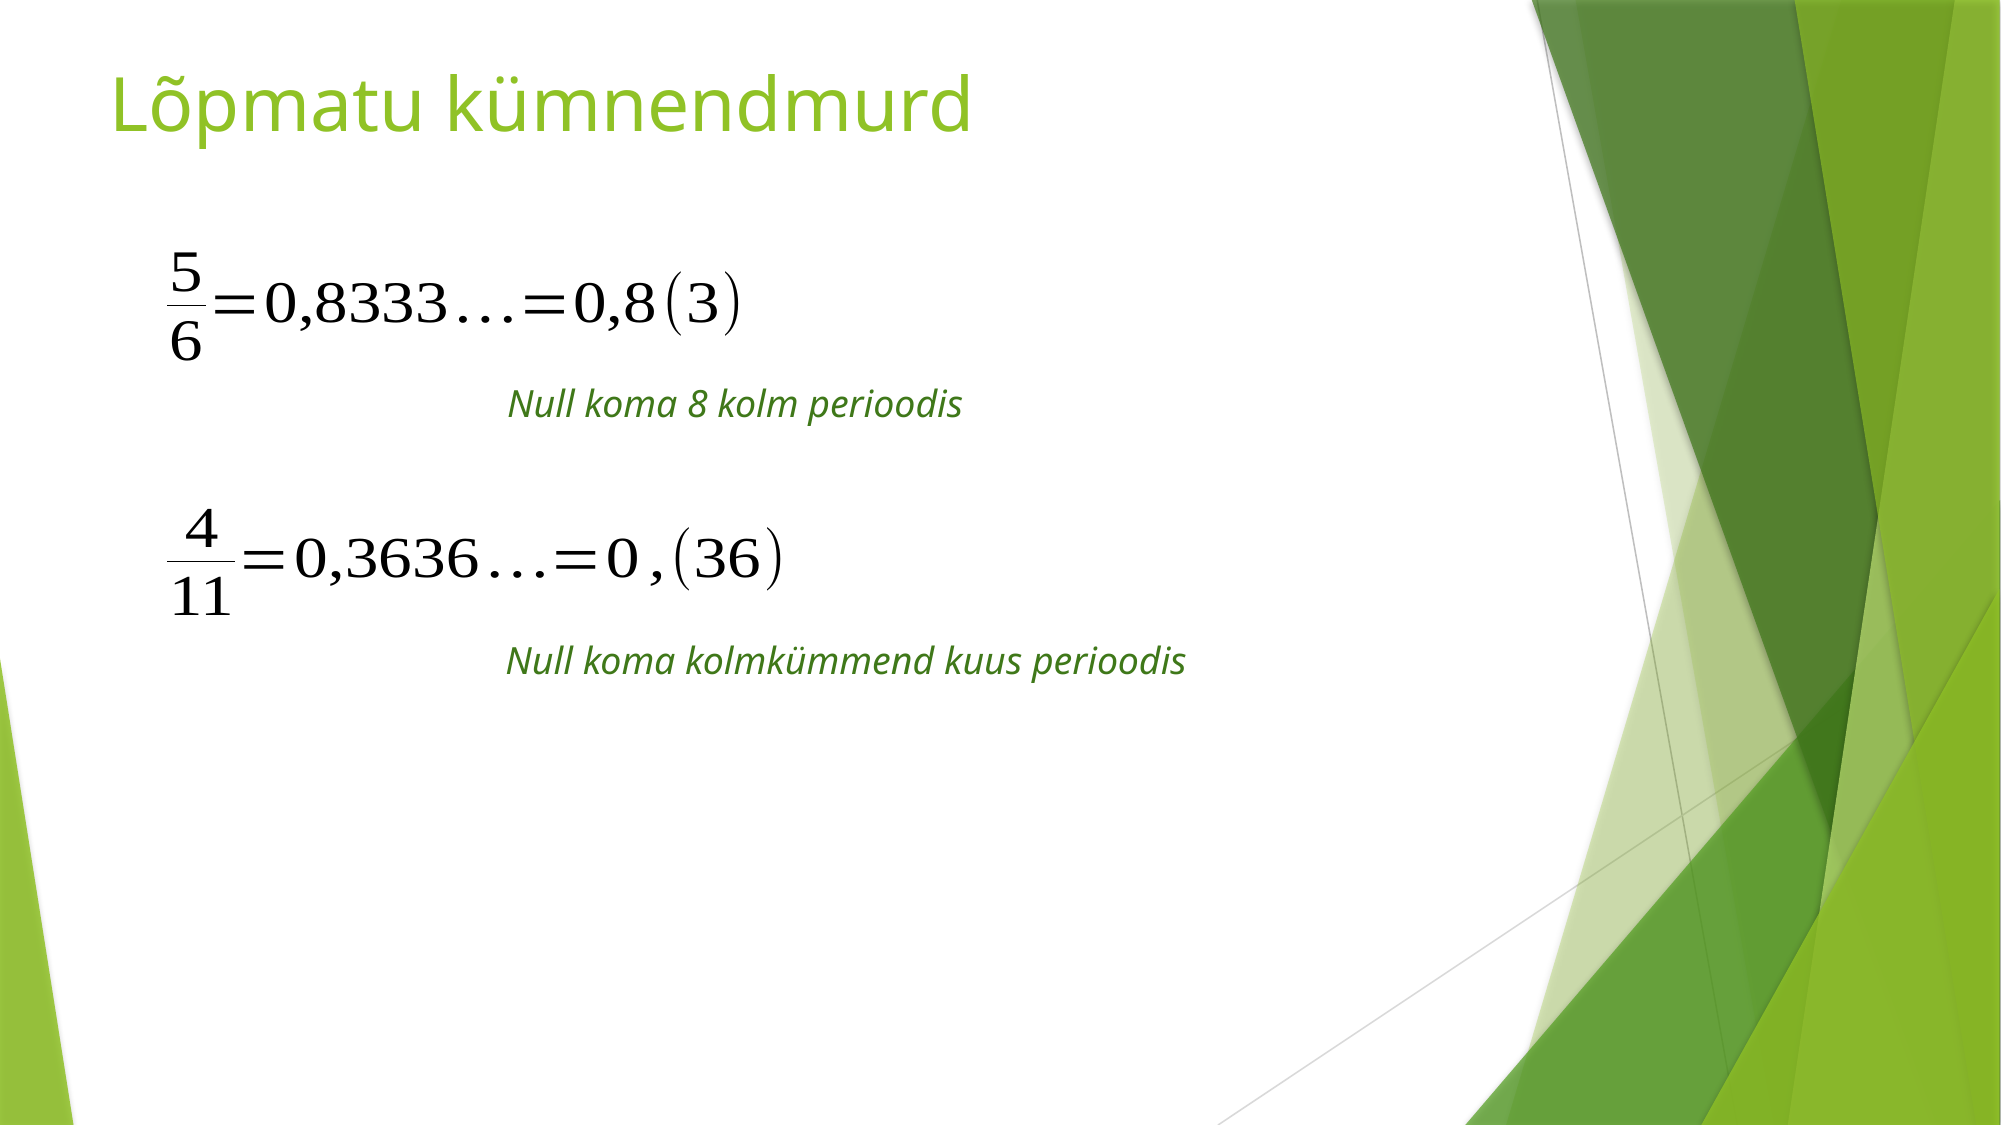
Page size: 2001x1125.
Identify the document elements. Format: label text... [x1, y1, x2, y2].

title Lõpmatu kümnendmurd [94, 48, 1505, 266]
chart [159, 495, 794, 628]
chart [159, 238, 751, 373]
text_box Null koma kolmkümmend kuus perioodis [490, 629, 1203, 690]
text_box Null koma 8 kolm perioodis [492, 372, 979, 433]
